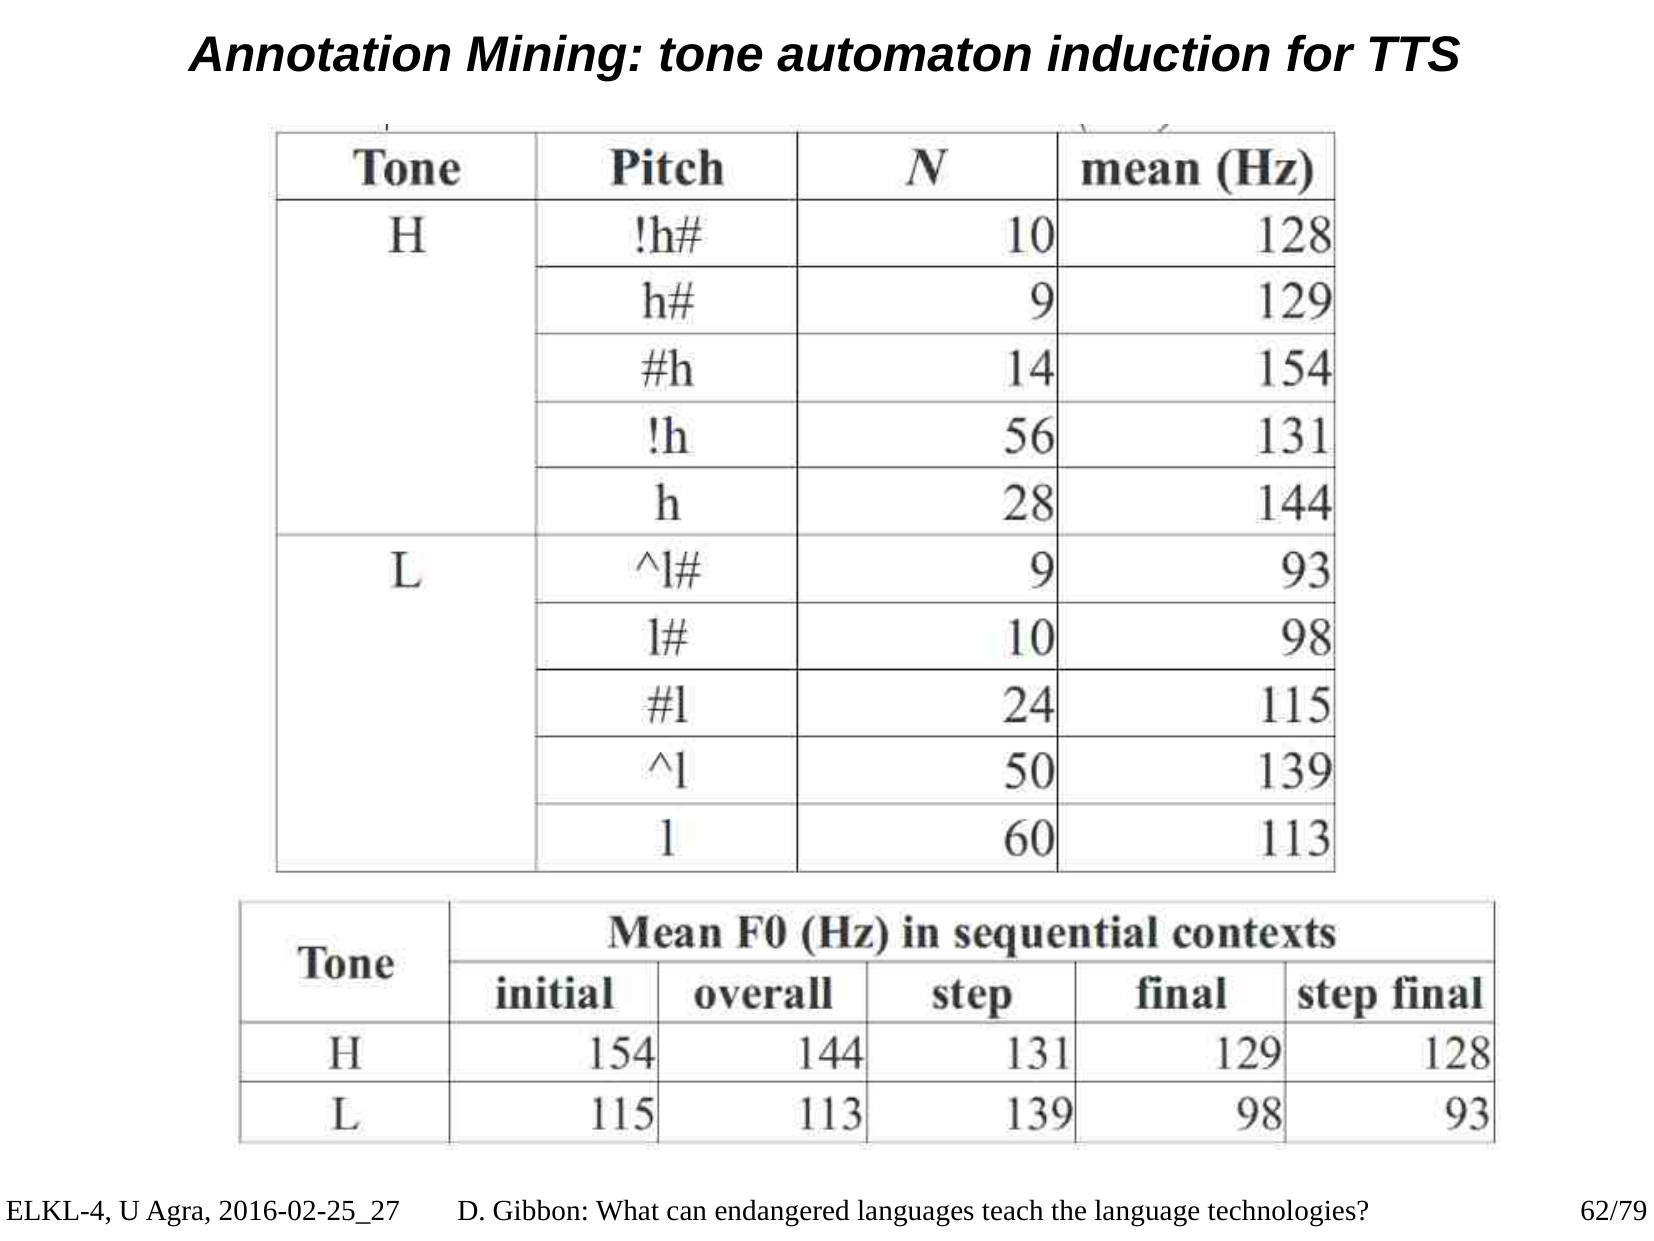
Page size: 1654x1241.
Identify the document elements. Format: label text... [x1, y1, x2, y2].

title Annotation Mining: tone automaton induction for TTS [0, 2, 1654, 106]
picture [268, 124, 1344, 878]
picture [232, 895, 1504, 1150]
